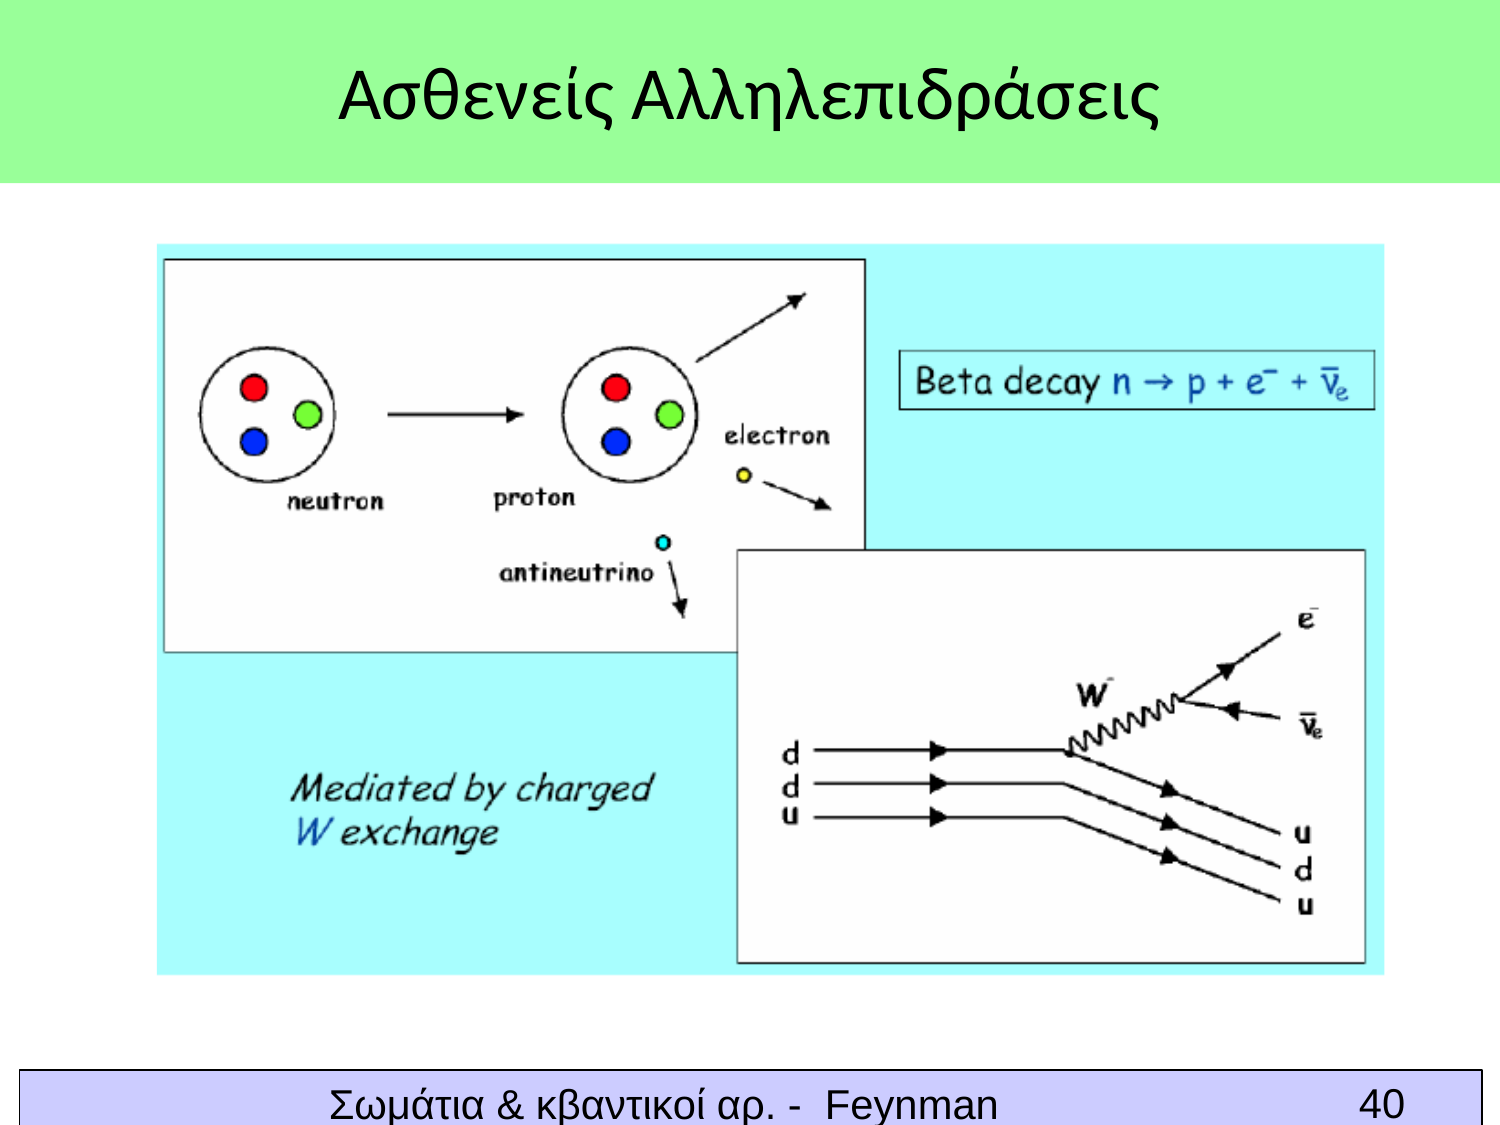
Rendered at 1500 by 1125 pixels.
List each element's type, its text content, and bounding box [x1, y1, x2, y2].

picture [156, 240, 1385, 978]
text_box Ασθενείς Αλληλεπιδράσεις [0, 0, 1500, 184]
